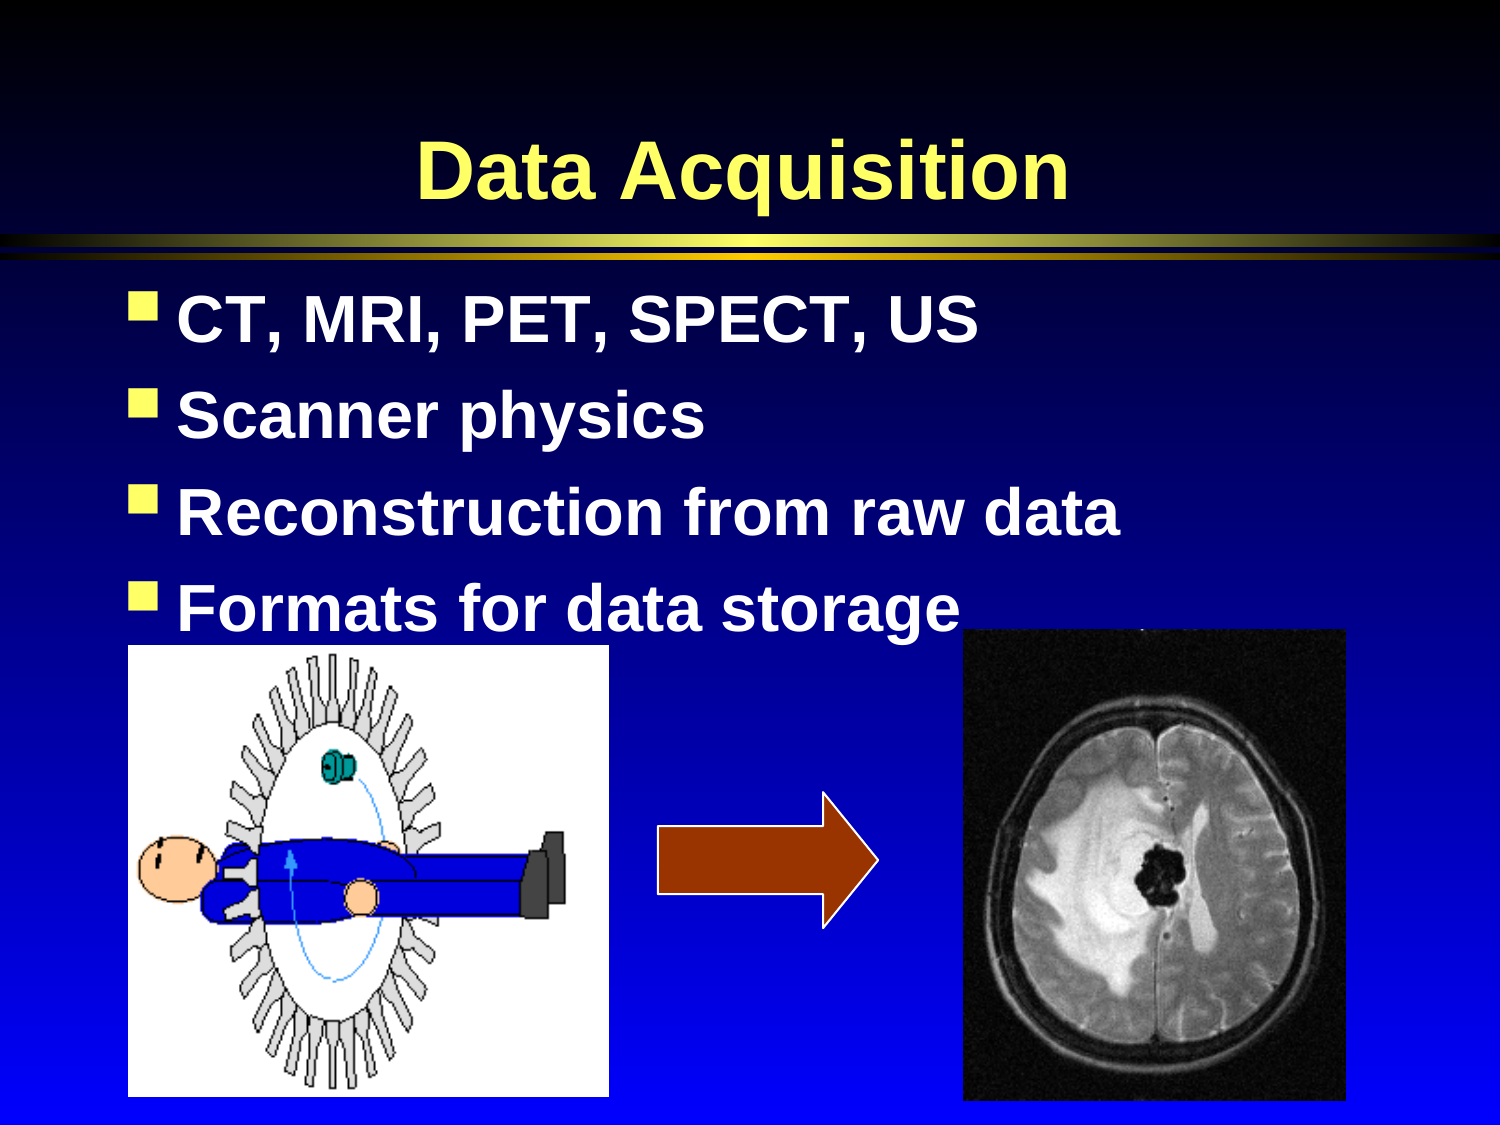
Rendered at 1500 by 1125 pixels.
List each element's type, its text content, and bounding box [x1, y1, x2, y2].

text_box [657, 792, 879, 929]
title Data Acquisition [99, 37, 1388, 225]
list CT, MRI, PET, SPECT, US Scanner physics Reconstruction from raw data Formats for data storage [105, 268, 1393, 944]
picture [128, 645, 609, 1097]
picture [963, 629, 1346, 1101]
